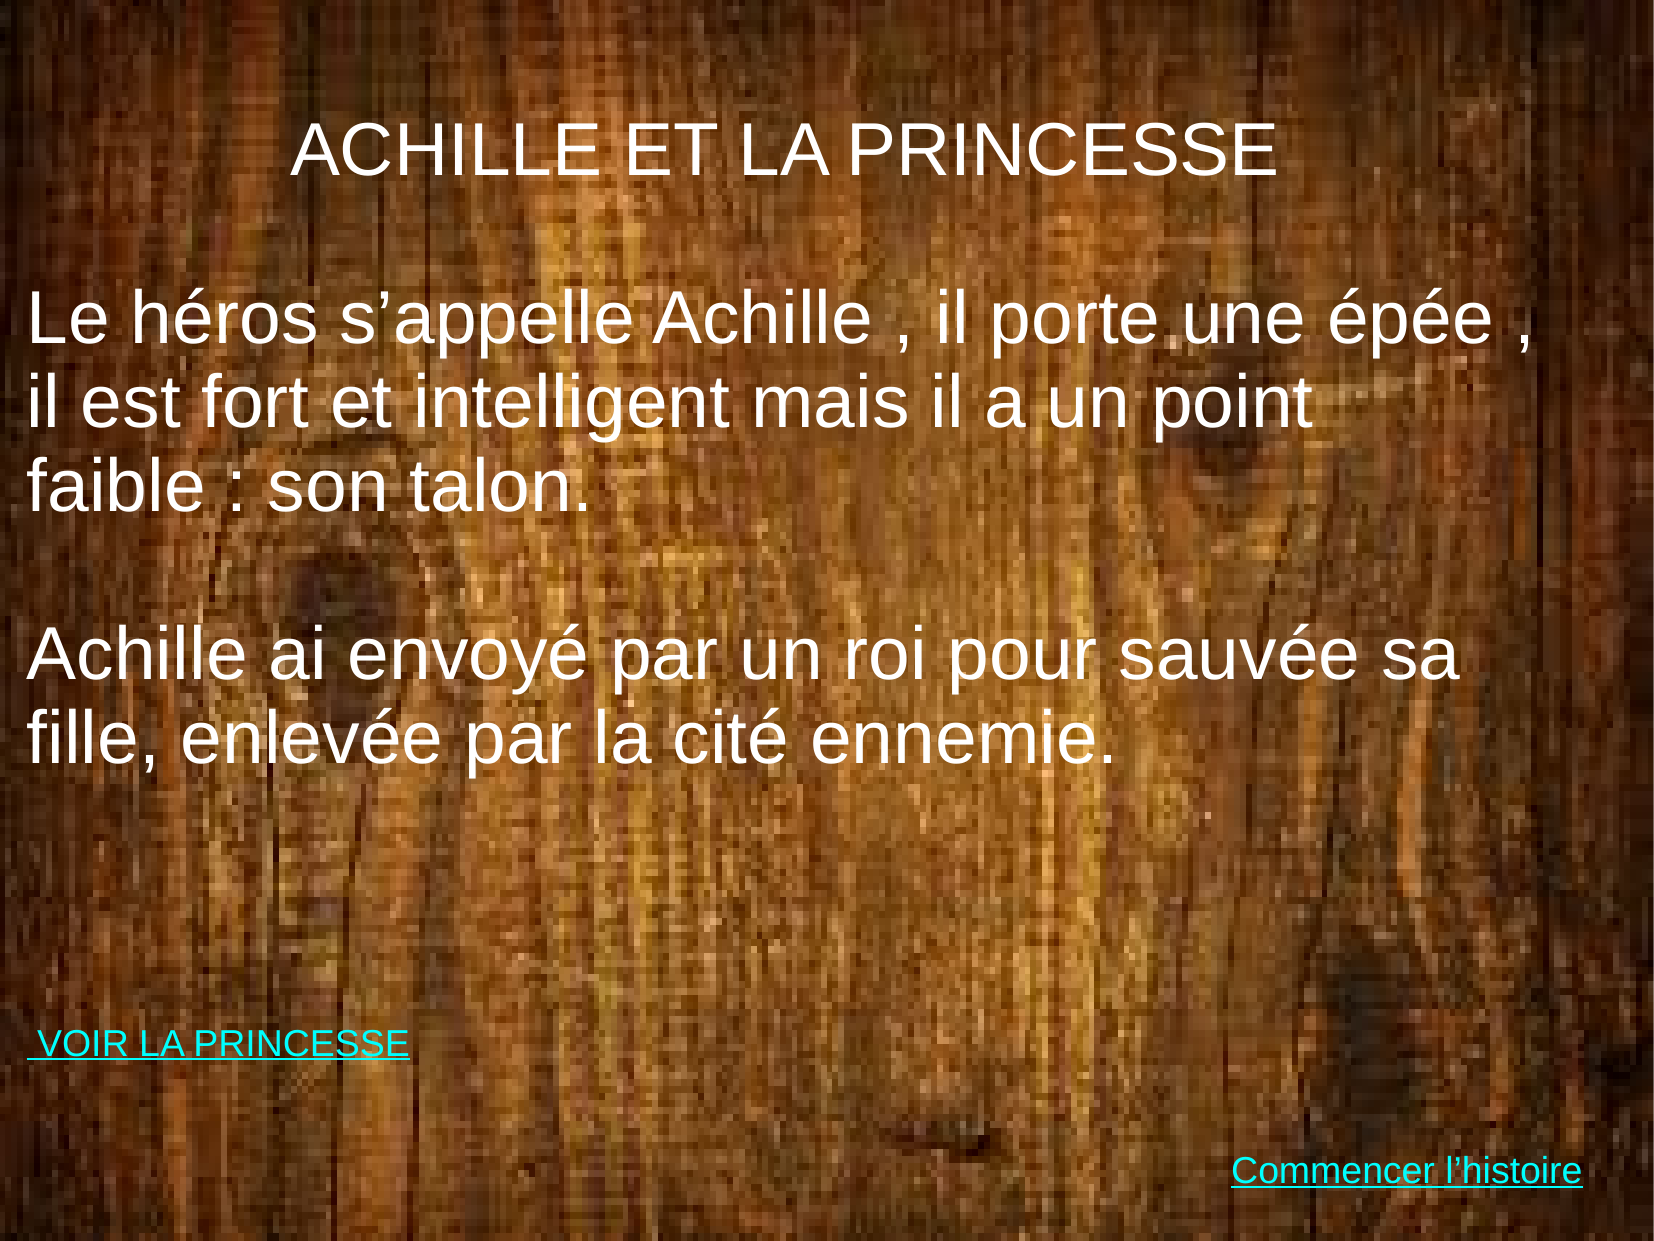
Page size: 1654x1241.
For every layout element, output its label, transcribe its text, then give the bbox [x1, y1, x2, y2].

text_box Commencer l’histoire [1216, 1142, 1642, 1241]
text_box ACHILLE ET LA PRINCESSE Le héros s’appelle Achille , il porte une épée , il est fort et intelligent mais il a un point faible : son talon. Achille ai envoyé par un roi pour sauvée sa fille, enlevée par la cité ennemie. VOIR LA PRINCESSE [11, 16, 1560, 1205]
picture [0, 0, 1654, 1241]
